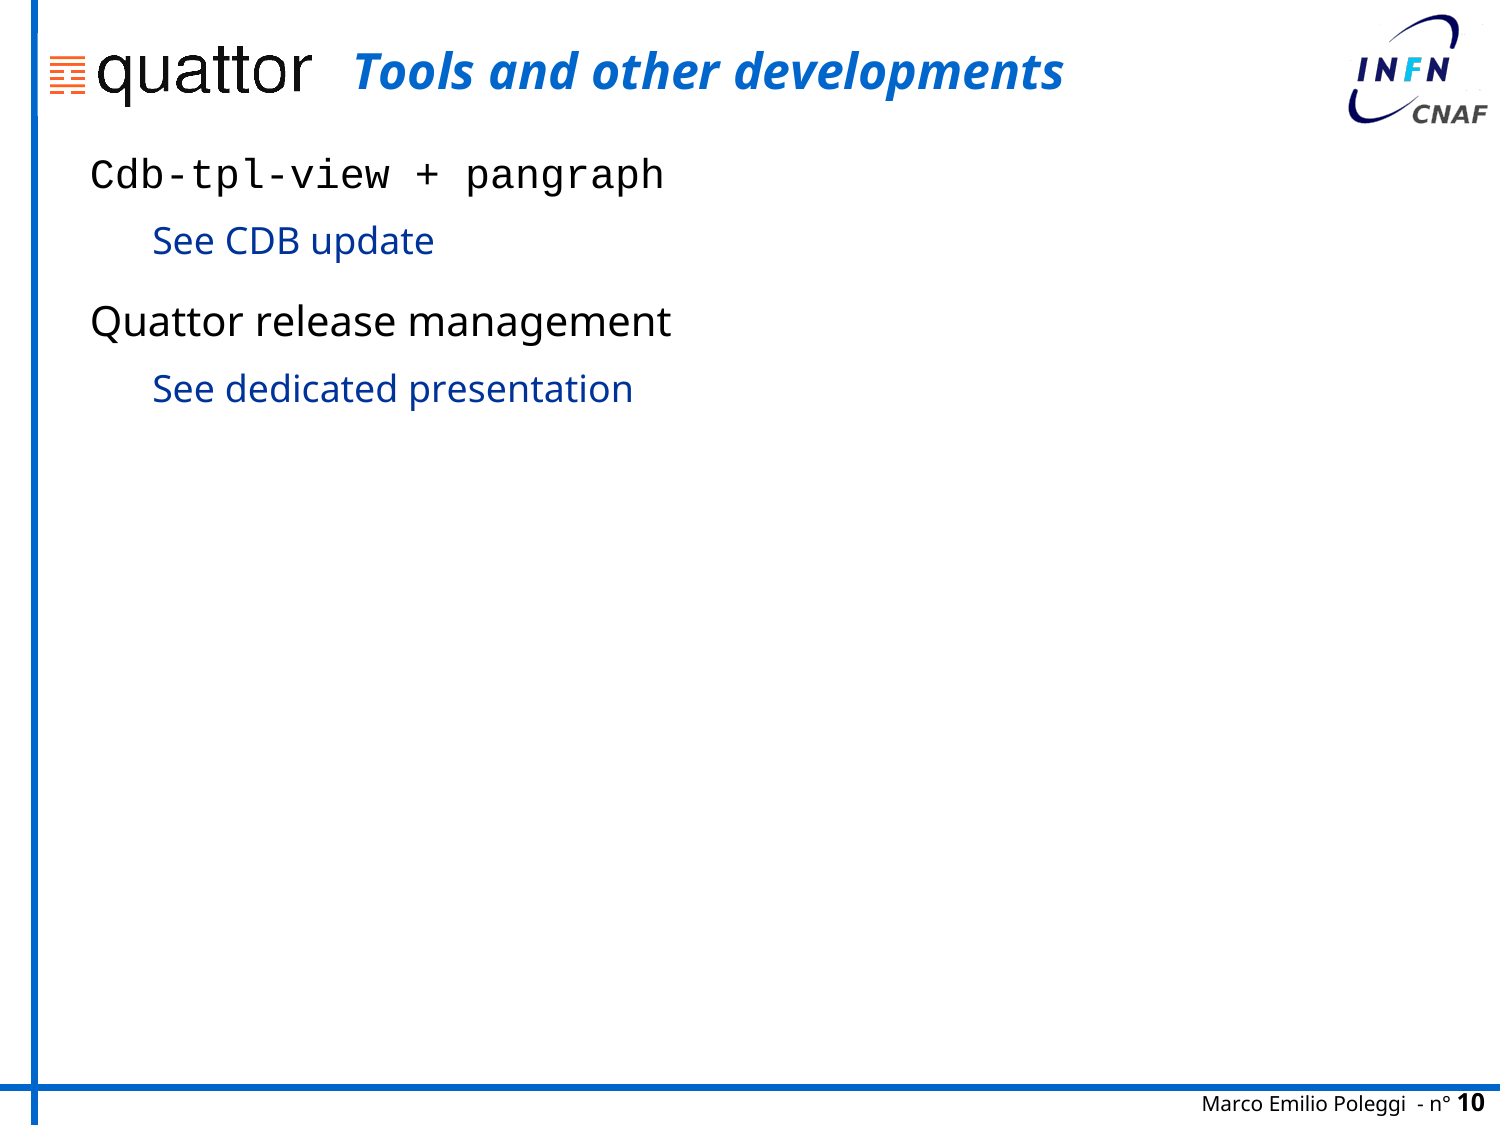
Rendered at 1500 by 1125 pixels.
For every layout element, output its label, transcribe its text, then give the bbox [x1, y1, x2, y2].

list Cdb-tpl-view + pangraph See CDB update Quattor release management See dedicated presentation [74, 146, 1461, 1009]
picture [1347, 13, 1489, 125]
title Tools and other developments [337, 35, 1381, 112]
